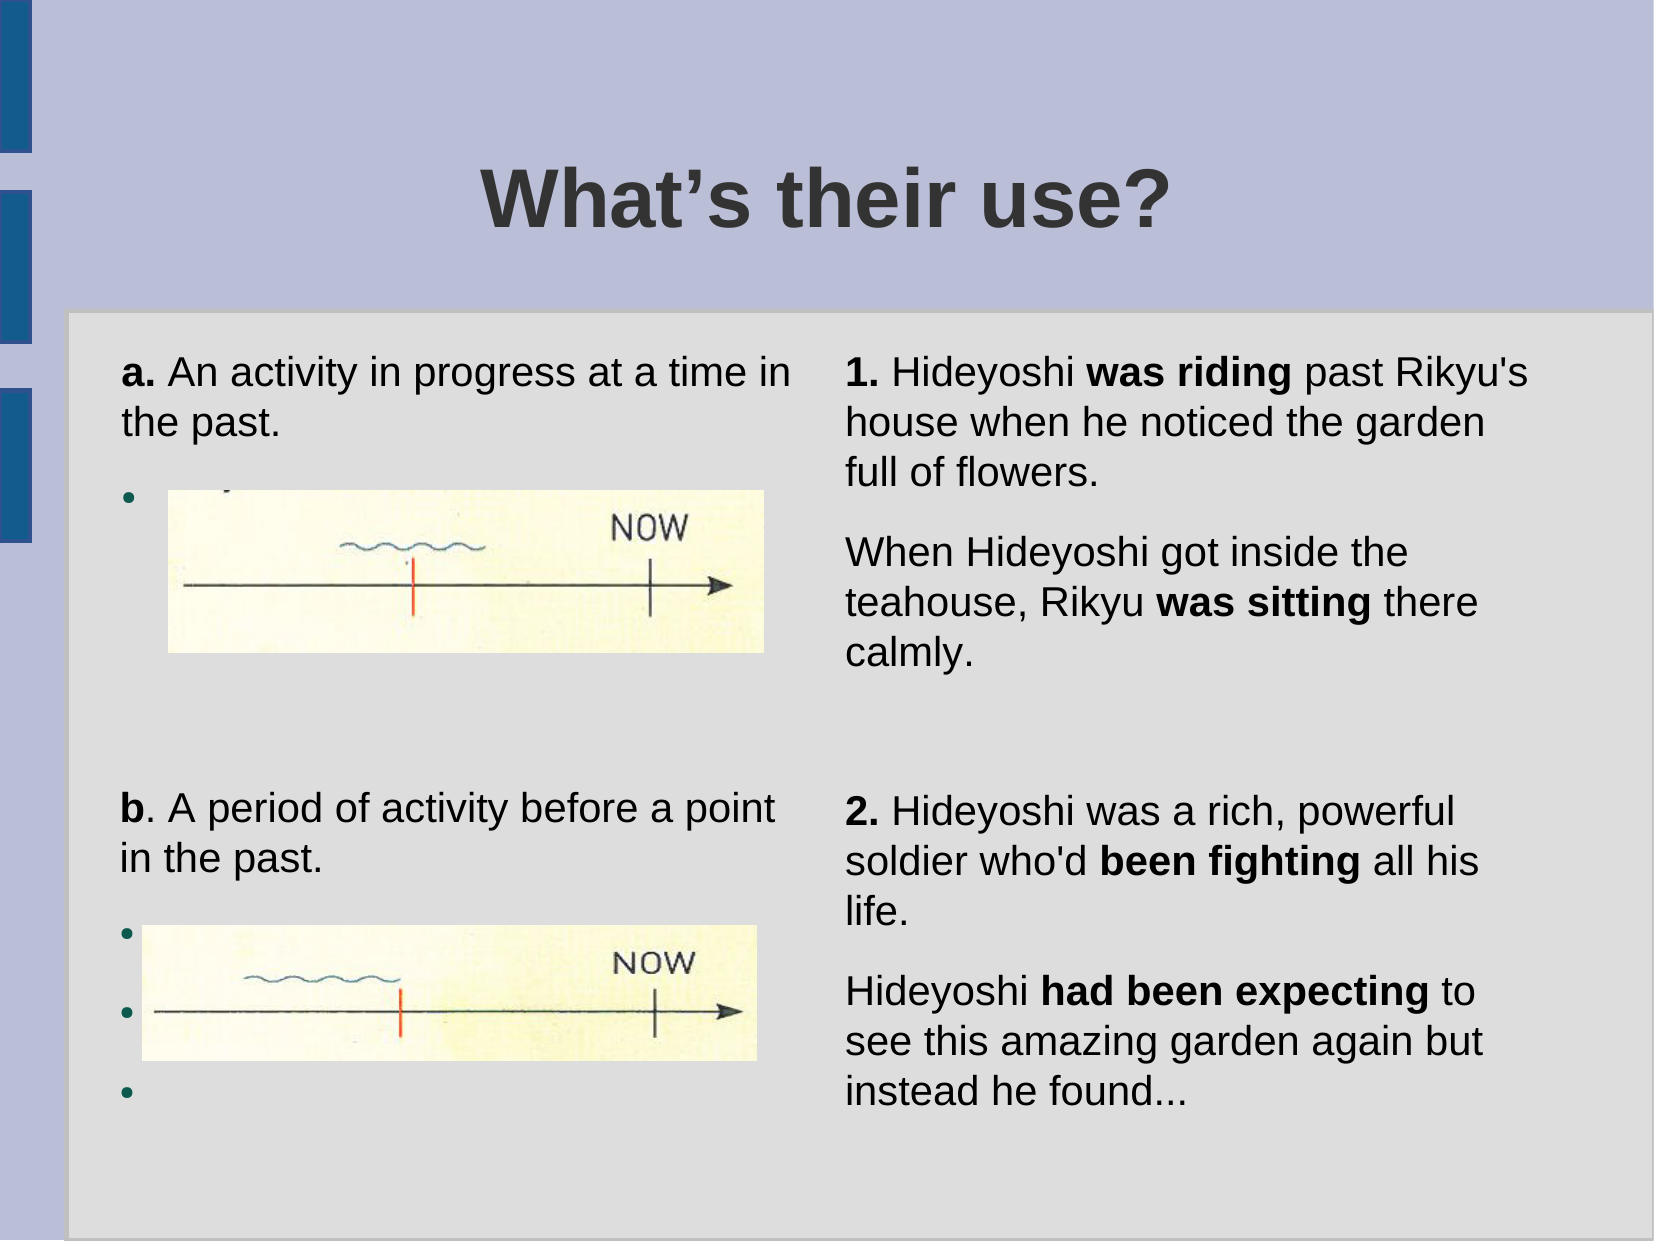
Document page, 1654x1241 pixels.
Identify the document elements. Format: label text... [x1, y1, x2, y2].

picture [168, 490, 764, 654]
list b. A period of activity before a point in the past. [119, 780, 809, 1122]
title What’s their use? [121, 144, 1534, 246]
picture [142, 925, 757, 1061]
list 1. Hideyoshi was riding past Rikyu's house when he noticed the garden full of flowers. When Hideyoshi got inside the teahouse, Rikyu was sitting there calmly. 2. Hideyoshi was a rich, powerful soldier who'd been fighting all his life. Hideyoshi had been expecting to see this amazing garden again but instead he found... [845, 344, 1535, 1153]
list a. An activity in progress at a time in the past. [121, 344, 811, 526]
